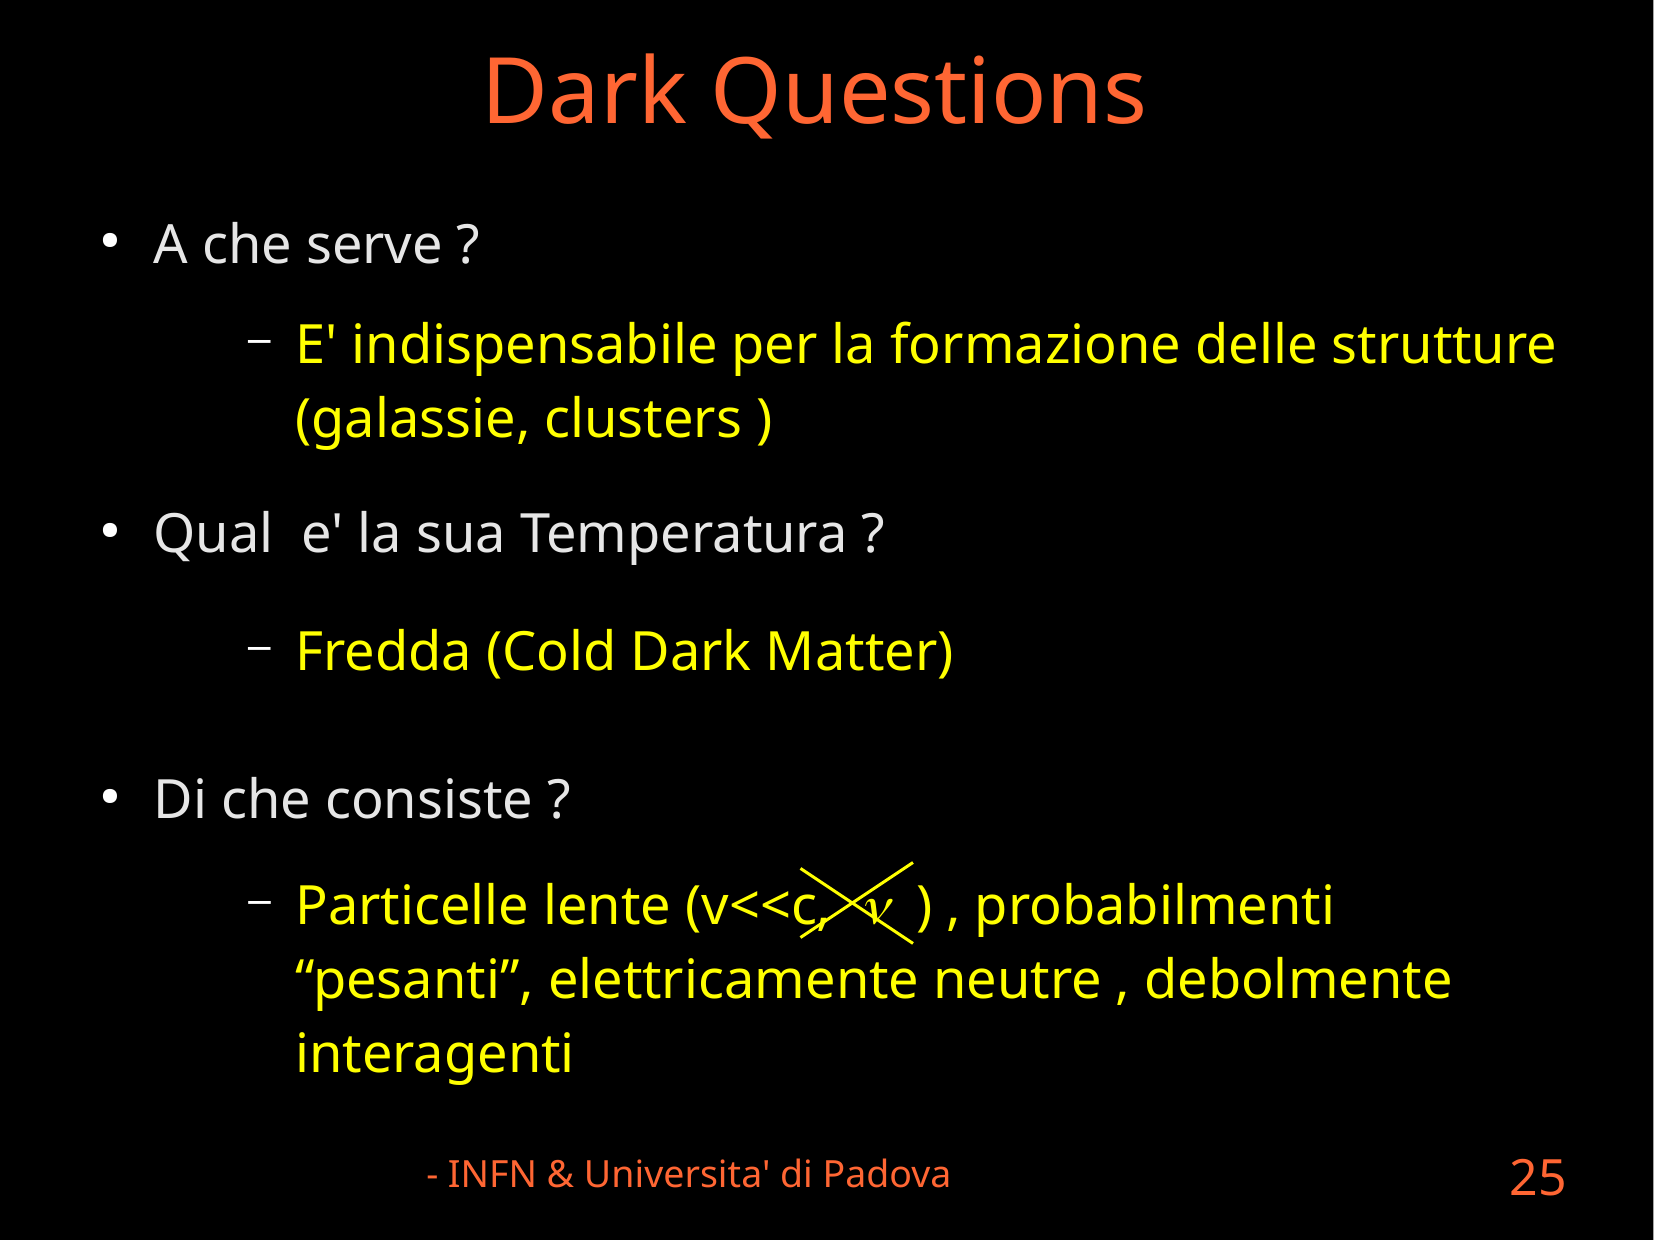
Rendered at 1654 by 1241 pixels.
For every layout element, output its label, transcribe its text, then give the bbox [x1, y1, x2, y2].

list A che serve ? [82, 205, 1571, 305]
list Fredda (Cold Dark Matter) [82, 612, 1571, 726]
list Particelle lente (v<<c, n ) , probabilmenti “pesanti”, elettricamente neutre , debolmente interagenti [82, 866, 1572, 1039]
list Qual e' la sua Temperatura ? [82, 494, 1571, 608]
list Di che consiste ? [82, 760, 1571, 866]
list E' indispensabile per la formazione delle strutture (galassie, clusters ) [82, 305, 1571, 474]
title Dark Questions [82, 19, 1571, 157]
